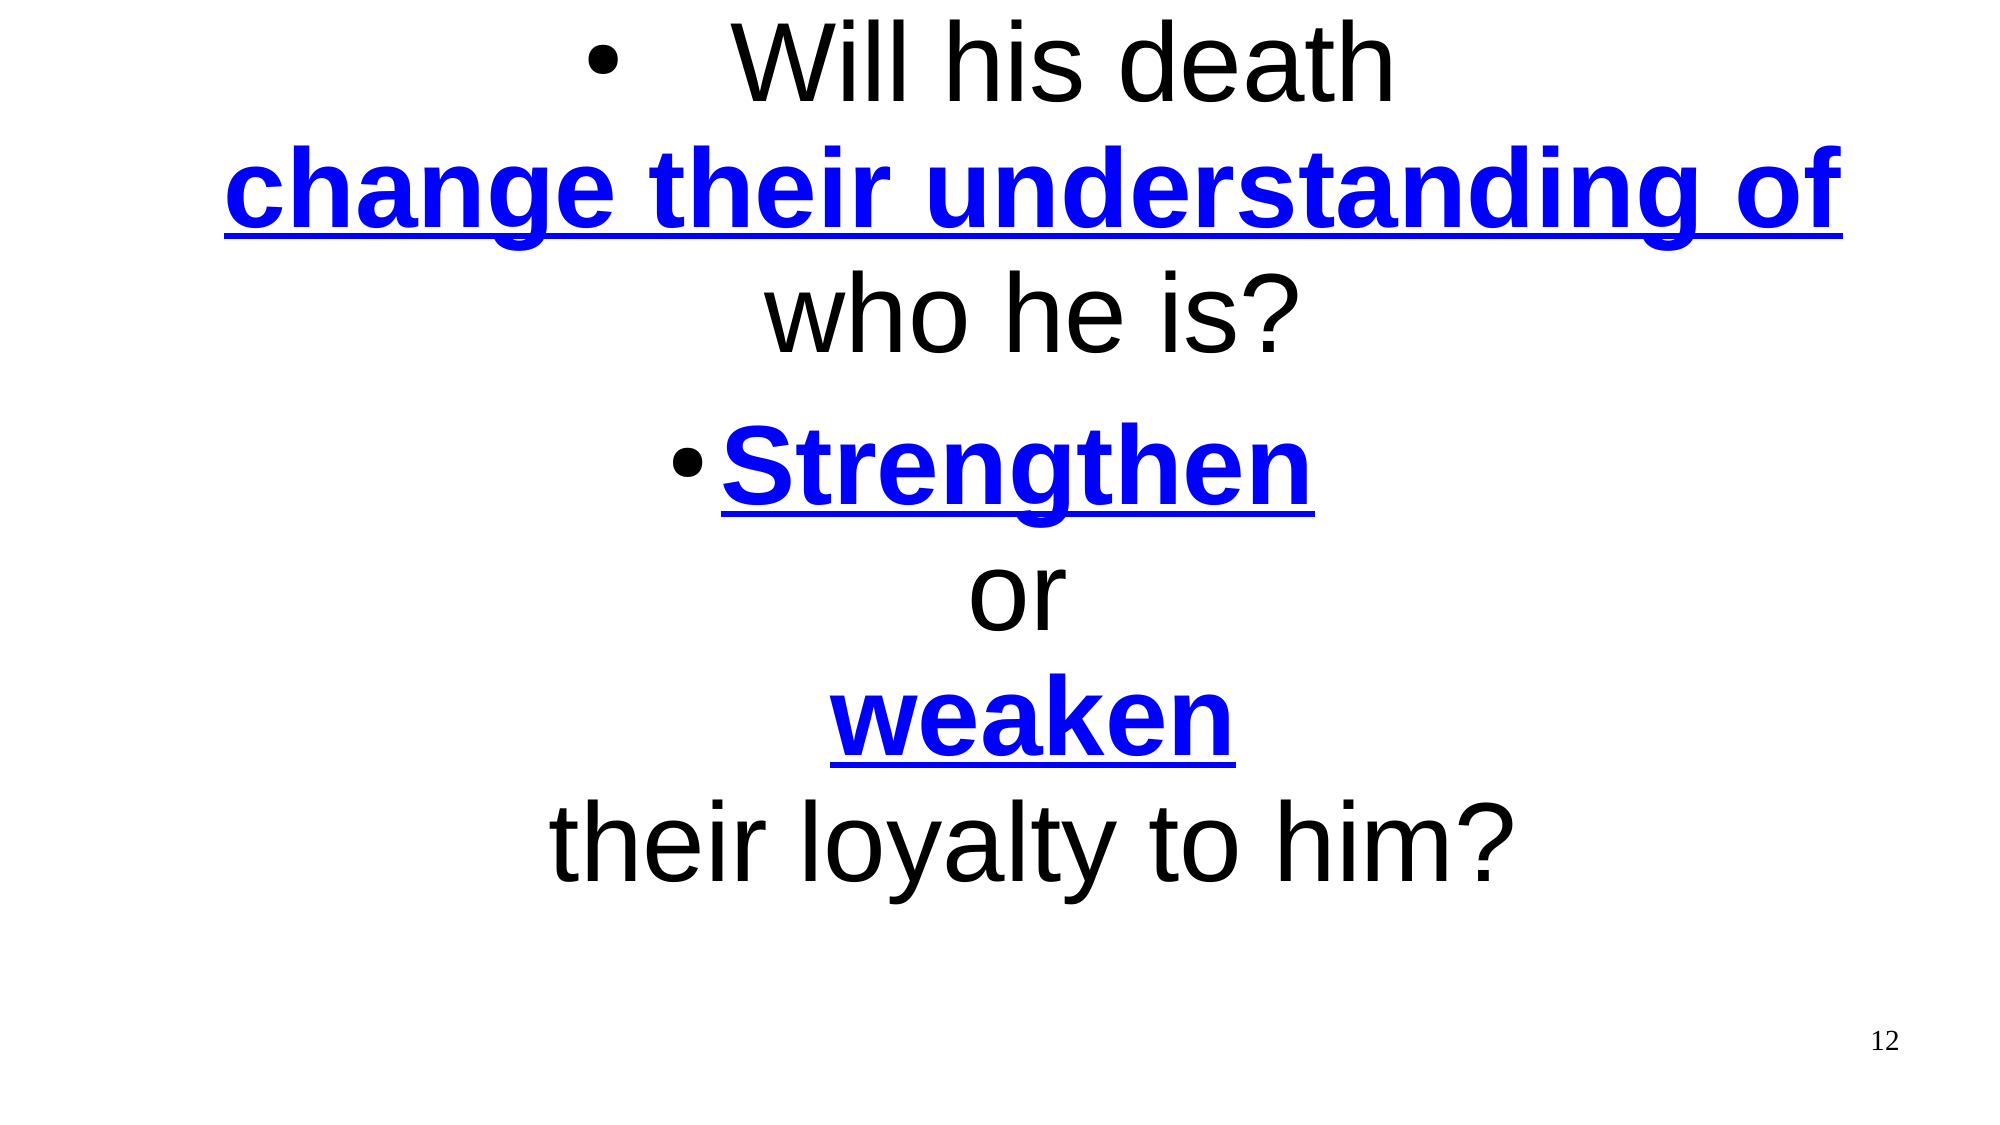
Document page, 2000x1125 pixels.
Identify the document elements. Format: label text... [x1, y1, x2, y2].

list Will his death change their understanding of who he is? Strengthen or weaken their loyalty to him? [0, 0, 1996, 1123]
